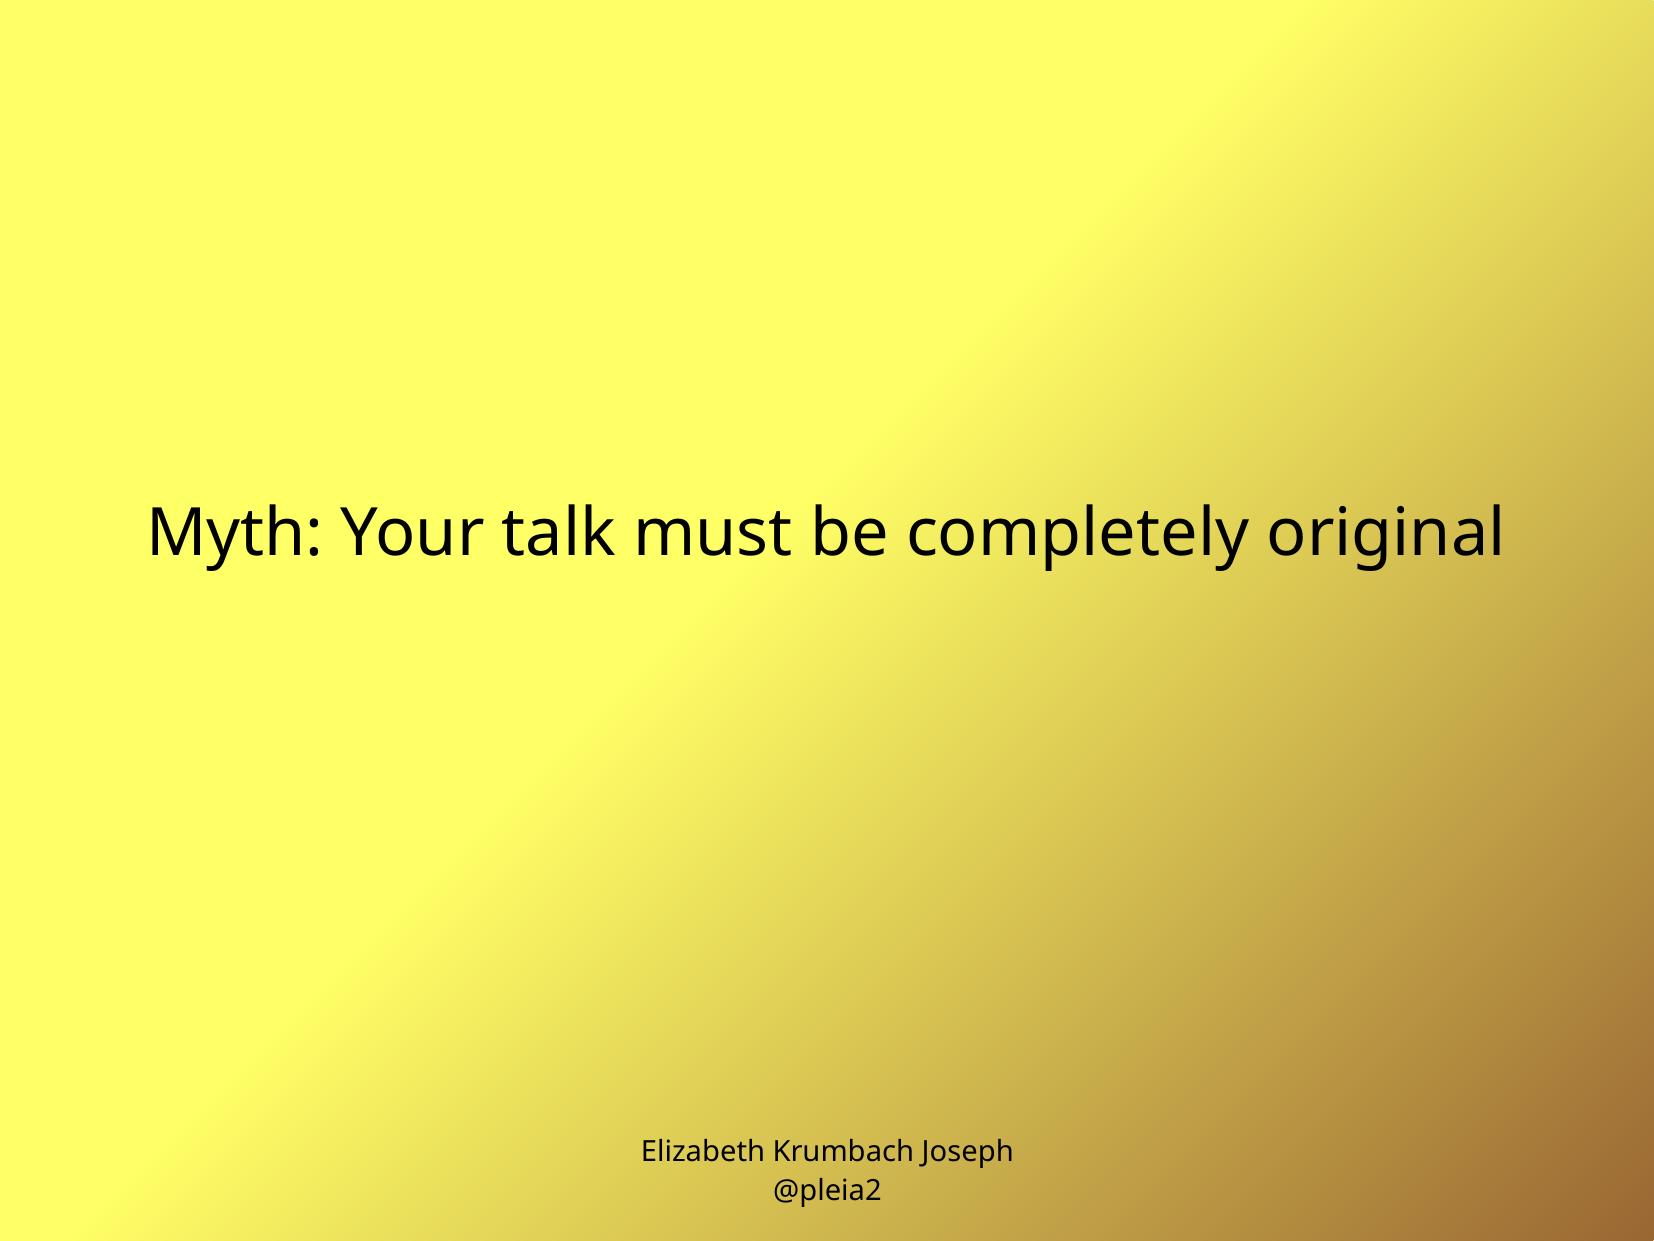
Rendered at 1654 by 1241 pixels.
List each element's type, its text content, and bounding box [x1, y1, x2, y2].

subtitle Myth: Your talk must be completely original [82, 49, 1571, 1010]
